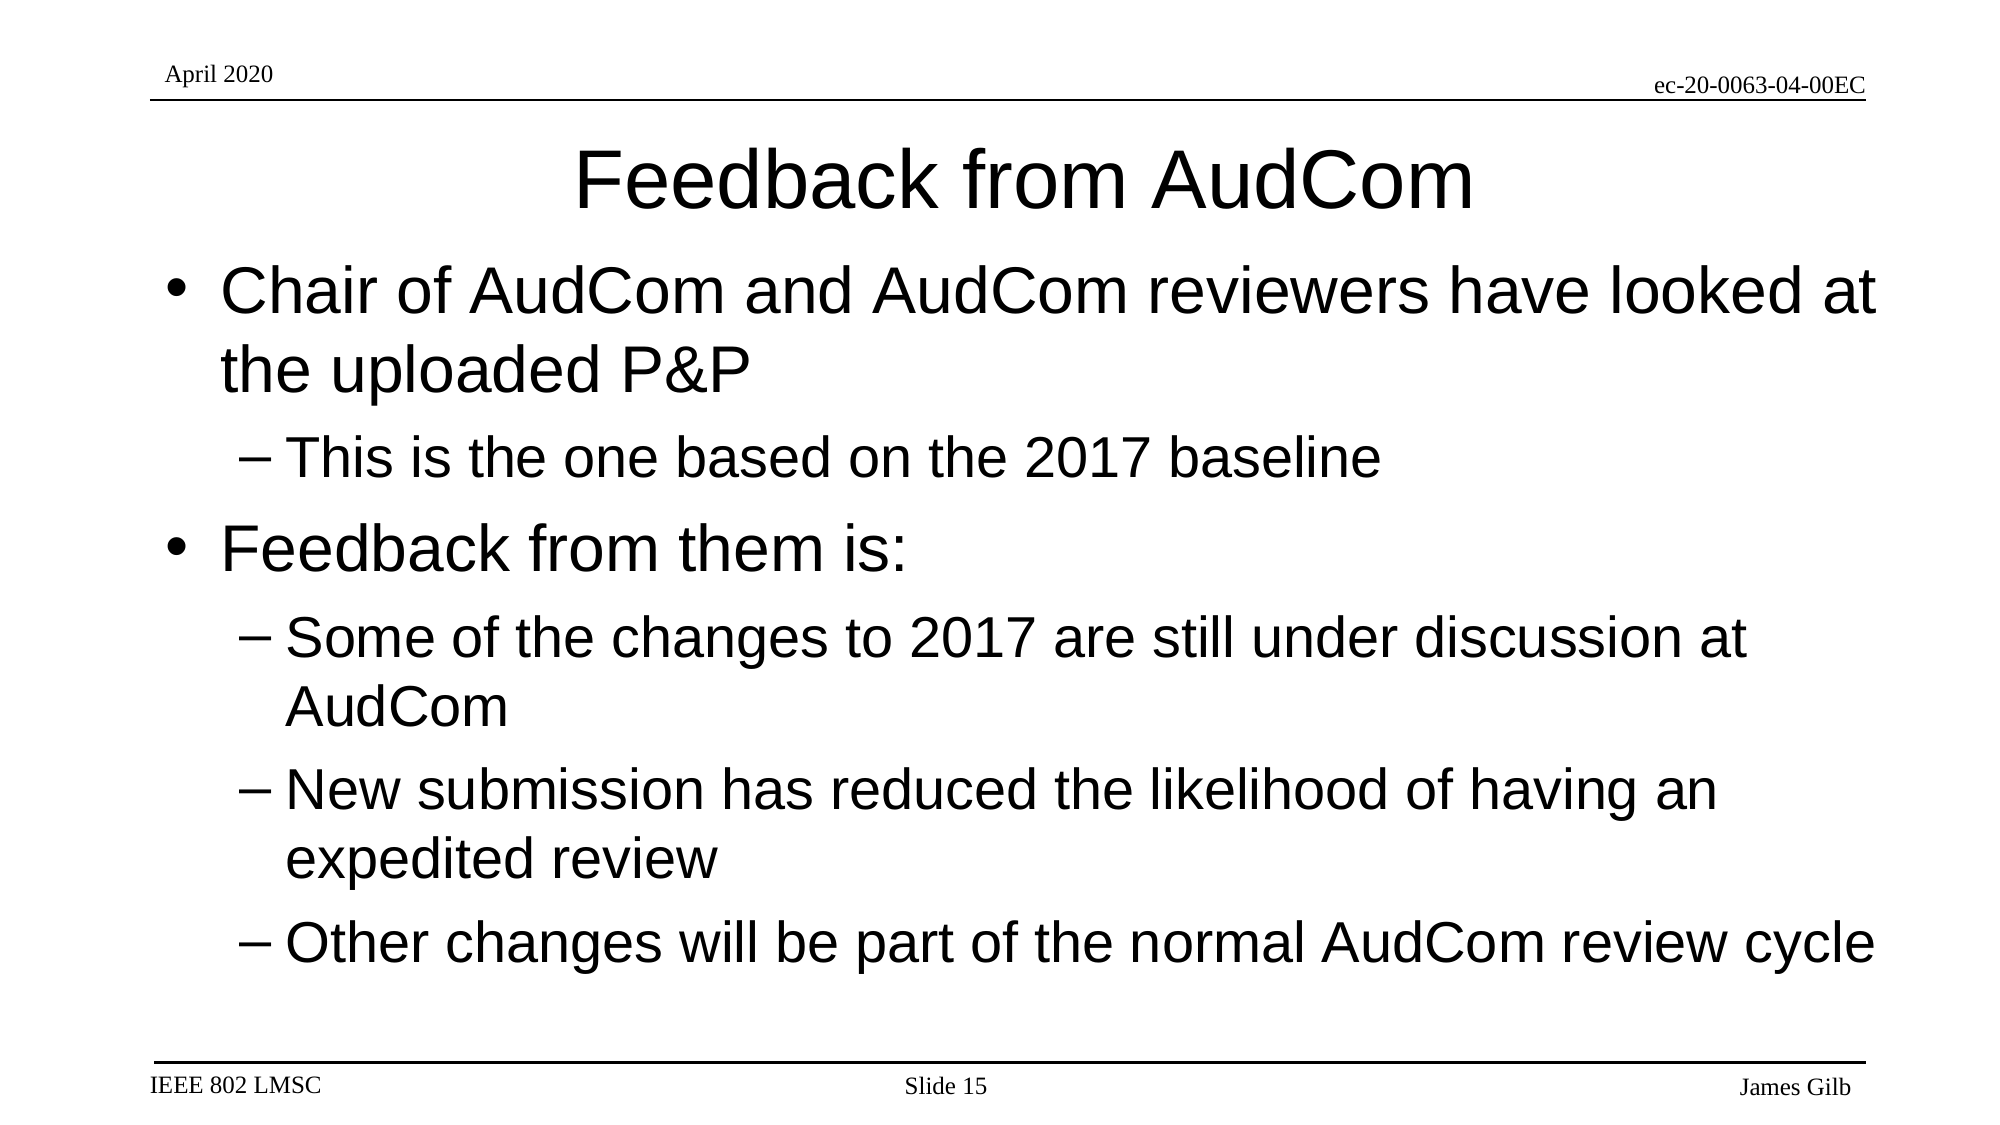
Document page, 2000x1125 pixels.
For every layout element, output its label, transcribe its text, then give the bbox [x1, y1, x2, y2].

list Chair of AudCom and AudCom reviewers have looked at the uploaded P&P This is the one based on the 2017 baseline Feedback from them is: Some of the changes to 2017 are still under discussion at AudCom New submission has reduced the likelihood of having an expedited review Other changes will be part of the normal AudCom review cycle [149, 239, 1900, 1051]
title Feedback from AudCom [149, 112, 1900, 238]
